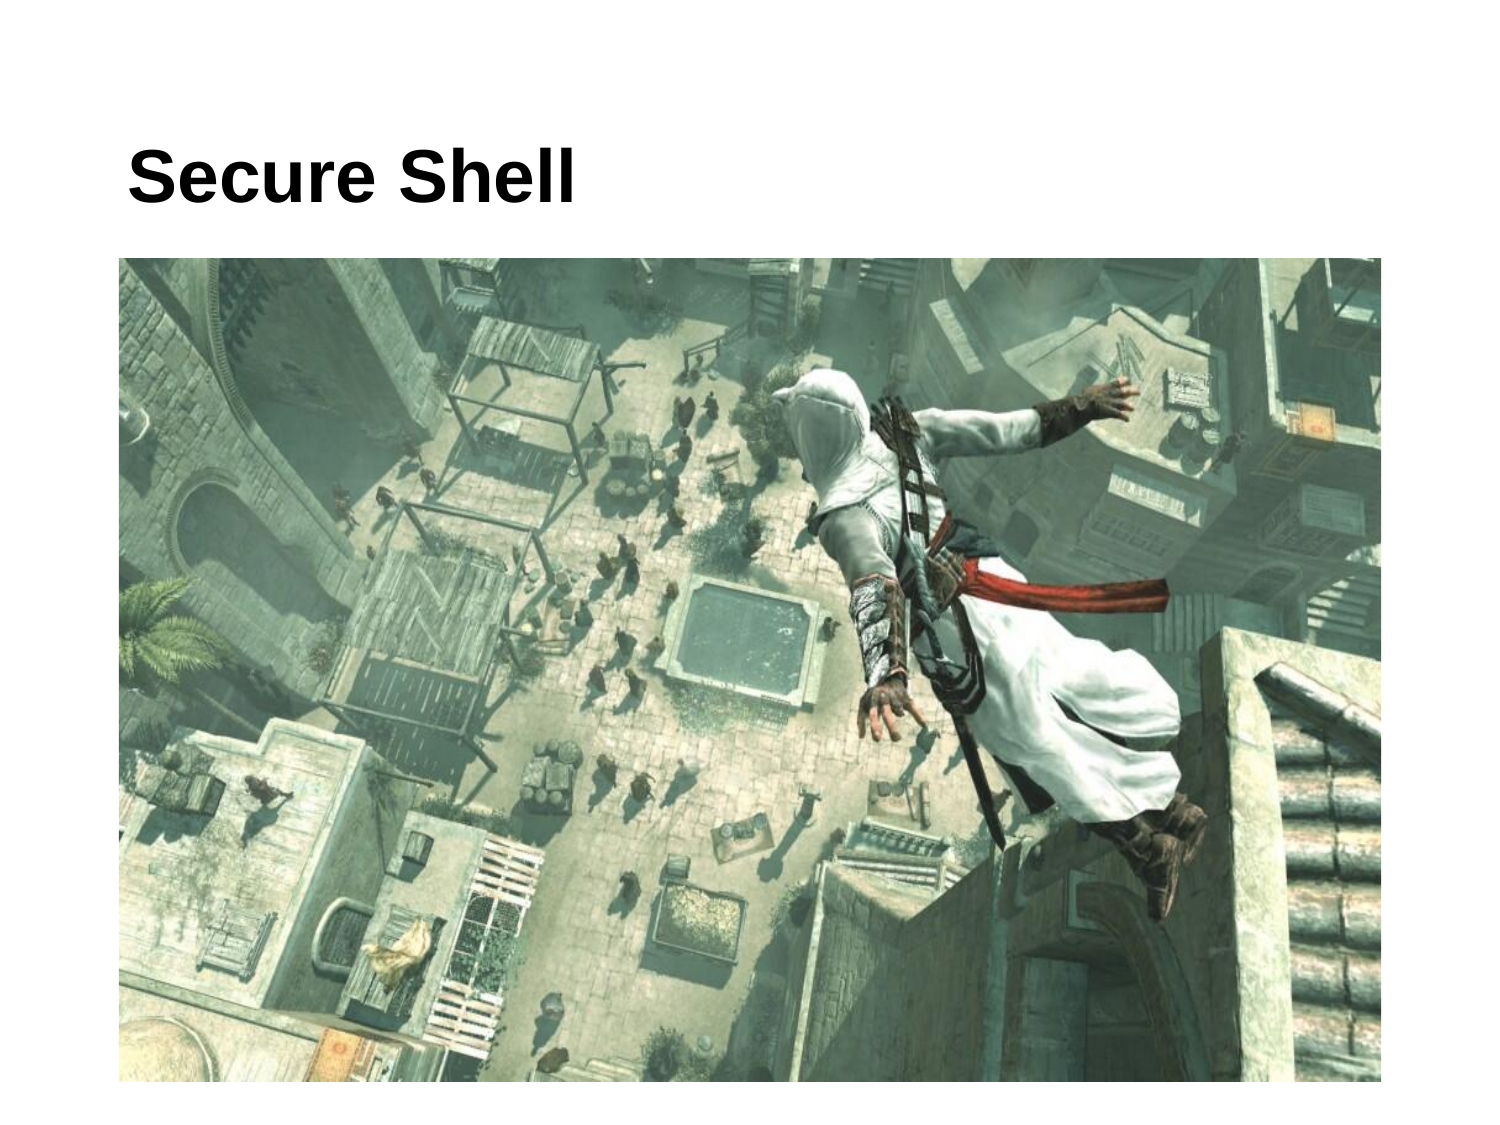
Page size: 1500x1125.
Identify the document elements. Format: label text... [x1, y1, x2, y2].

text_box [118, 258, 1382, 1082]
title Secure Shell [75, 45, 1425, 233]
